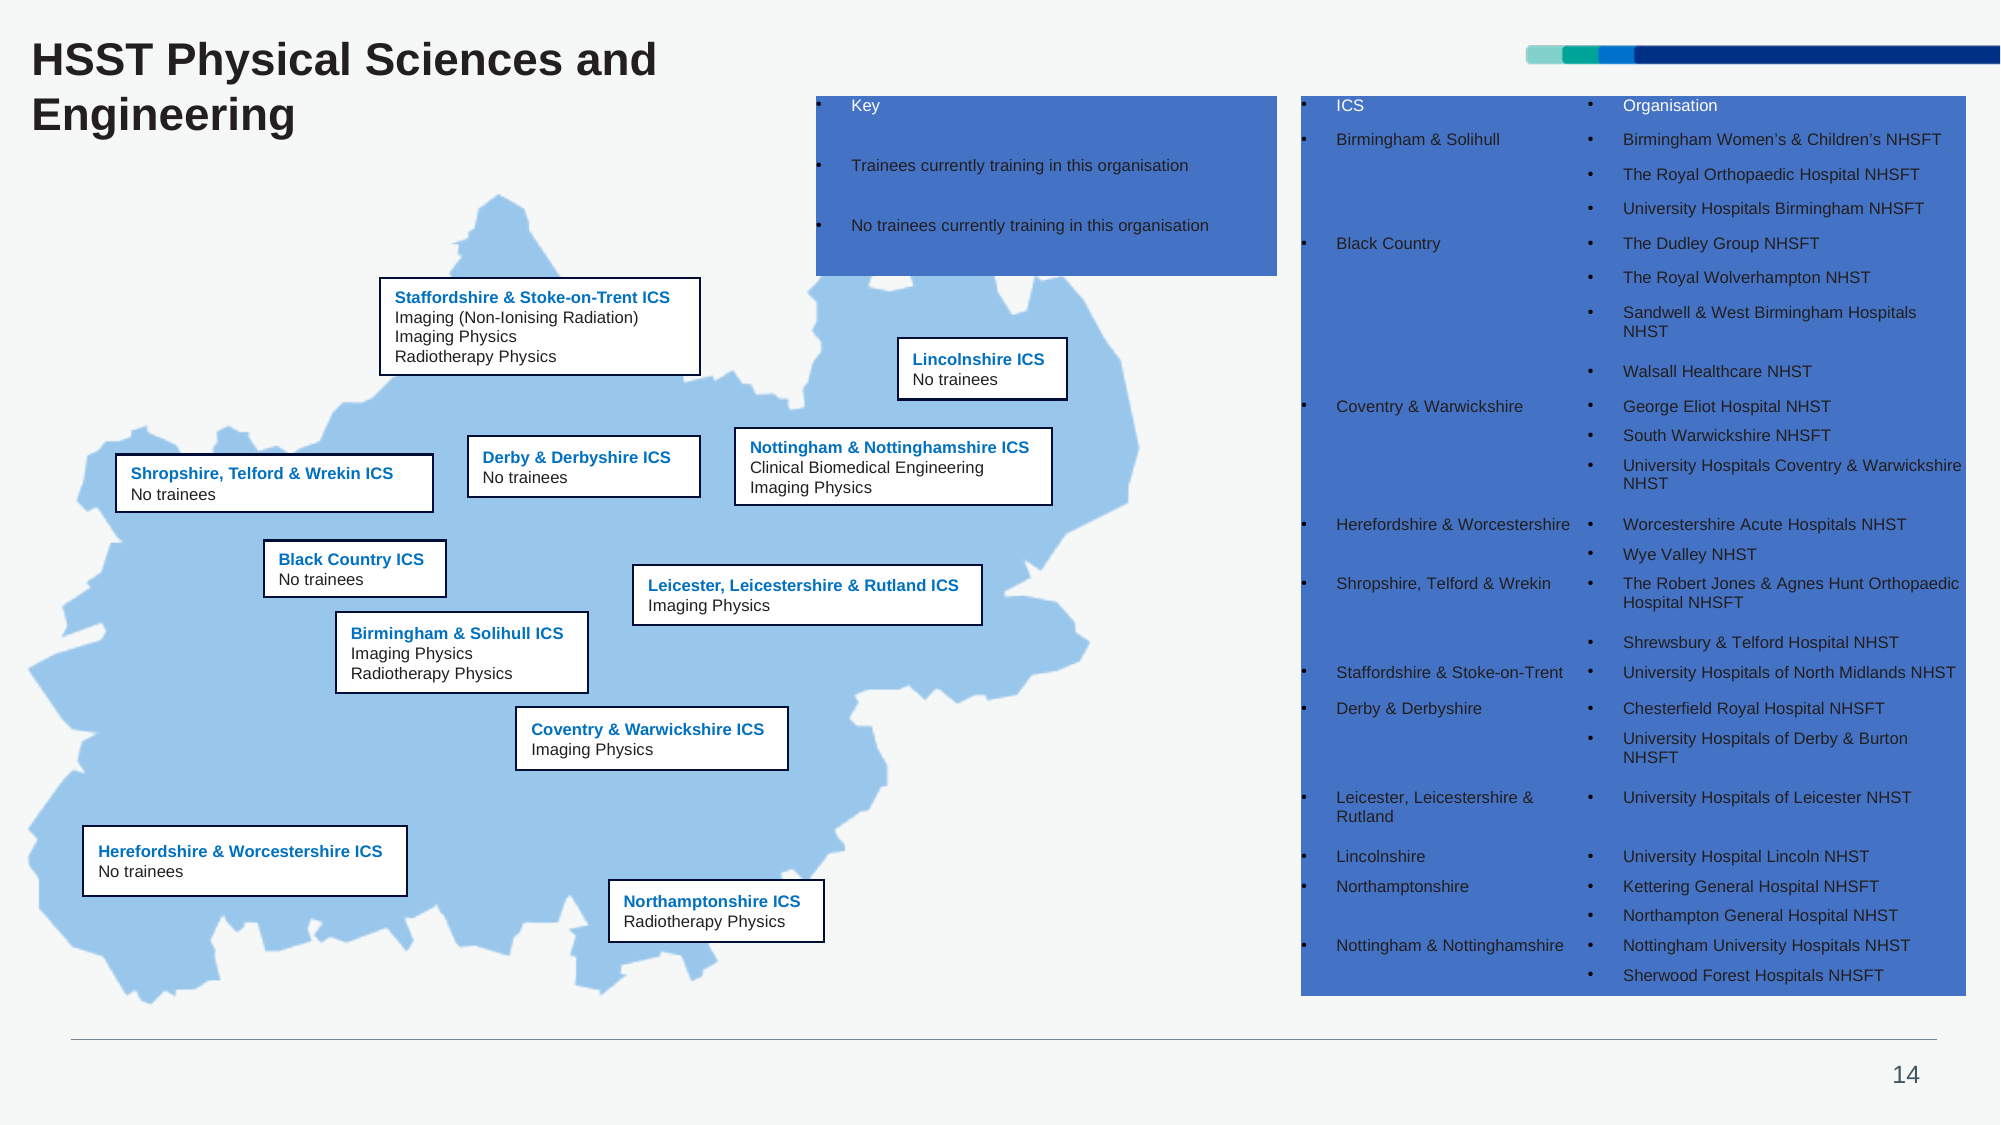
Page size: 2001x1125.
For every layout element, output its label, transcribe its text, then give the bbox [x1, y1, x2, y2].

table_cell Sandwell & West Birmingham Hospitals NHST [1588, 303, 1966, 362]
table_cell Birmingham Women’s & Children’s NHSFT [1588, 130, 1966, 165]
table_header ICS [1301, 96, 1588, 130]
table_cell University Hospitals Coventry & Warwickshire NHST [1588, 456, 1966, 515]
table_cell Shrewsbury & Telford Hospital NHST [1588, 633, 1966, 663]
table_cell Black Country [1301, 234, 1588, 397]
table_cell Coventry & Warwickshire [1301, 397, 1588, 515]
table_cell University Hospitals Birmingham NHSFT [1588, 199, 1966, 234]
text_box Black Country ICS No trainees [264, 540, 446, 597]
table_cell [1219, 156, 1277, 216]
text_box Northamptonshire ICS Radiotherapy Physics [609, 880, 824, 942]
table_cell Birmingham & Solihull [1301, 130, 1588, 234]
table_cell Leicester, Leicestershire & Rutland [1301, 788, 1588, 847]
table_cell Trainees currently training in this organisation [816, 156, 1219, 216]
text_box Nottingham & Nottinghamshire ICS Clinical Biomedical Engineering Imaging Physics [735, 428, 1052, 505]
table_cell Kettering General Hospital NHSFT [1588, 877, 1966, 907]
table_cell Derby & Derbyshire [1301, 700, 1588, 788]
table_cell Northamptonshire [1301, 877, 1588, 936]
text_box Staffordshire & Stoke-on-Trent ICS Imaging (Non-Ionising Radiation) Imaging Physics Radiotherapy Physics [380, 278, 700, 375]
table_cell Lincolnshire [1301, 847, 1588, 877]
text_box Birmingham & Solihull ICS Imaging Physics Radiotherapy Physics [336, 612, 588, 693]
table_cell Staffordshire & Stoke-on-Trent [1301, 663, 1588, 700]
table_cell Herefordshire & Worcestershire [1301, 515, 1588, 574]
text_box Lincolnshire ICS No trainees [898, 338, 1067, 400]
table_cell South Warwickshire NHSFT [1588, 426, 1966, 456]
table_cell Nottingham & Nottinghamshire [1301, 936, 1588, 996]
text_box Leicester, Leicestershire & Rutland ICS Imaging Physics [633, 565, 982, 625]
table_cell University Hospitals of North Midlands NHST [1588, 663, 1966, 700]
table_cell The Royal Wolverhampton NHST [1588, 269, 1966, 303]
table_cell Shropshire, Telford & Wrekin [1301, 574, 1588, 663]
text_box Herefordshire & Worcestershire ICS No trainees [83, 826, 407, 896]
table_cell The Robert Jones & Agnes Hunt Orthopaedic Hospital NHSFT [1588, 574, 1966, 633]
table_cell Sherwood Forest Hospitals NHSFT [1588, 966, 1966, 996]
text_box HSST Physical Sciences and Engineering [16, 22, 929, 149]
text_box Derby & Derbyshire ICS No trainees [468, 436, 700, 497]
table_cell Northampton General Hospital NHST [1588, 907, 1966, 936]
table_cell No trainees currently training in this organisation [816, 216, 1219, 276]
text_box Coventry & Warwickshire ICS Imaging Physics [516, 707, 788, 770]
table_cell The Dudley Group NHSFT [1588, 234, 1966, 269]
table_cell Chesterfield Royal Hospital NHSFT [1588, 700, 1966, 729]
table_header [1219, 96, 1277, 156]
picture [0, 183, 1155, 1023]
table_cell Wye Valley NHST [1588, 545, 1966, 574]
table_cell Worcestershire Acute Hospitals NHST [1588, 515, 1966, 545]
table_cell University Hospitals of Leicester NHST [1588, 788, 1966, 847]
table_cell [1219, 216, 1277, 276]
table_cell George Eliot Hospital NHST [1588, 397, 1966, 426]
table_header Key [816, 96, 1219, 156]
table_cell Walsall Healthcare NHST [1588, 362, 1966, 397]
table_cell The Royal Orthopaedic Hospital NHSFT [1588, 165, 1966, 199]
table_cell University Hospital Lincoln NHST [1588, 847, 1966, 877]
table_header Organisation [1588, 96, 1966, 130]
table_cell Nottingham University Hospitals NHST [1588, 936, 1966, 966]
text_box Shropshire, Telford & Wrekin ICS No trainees [116, 454, 433, 512]
table_cell University Hospitals of Derby & Burton NHSFT [1588, 729, 1966, 788]
